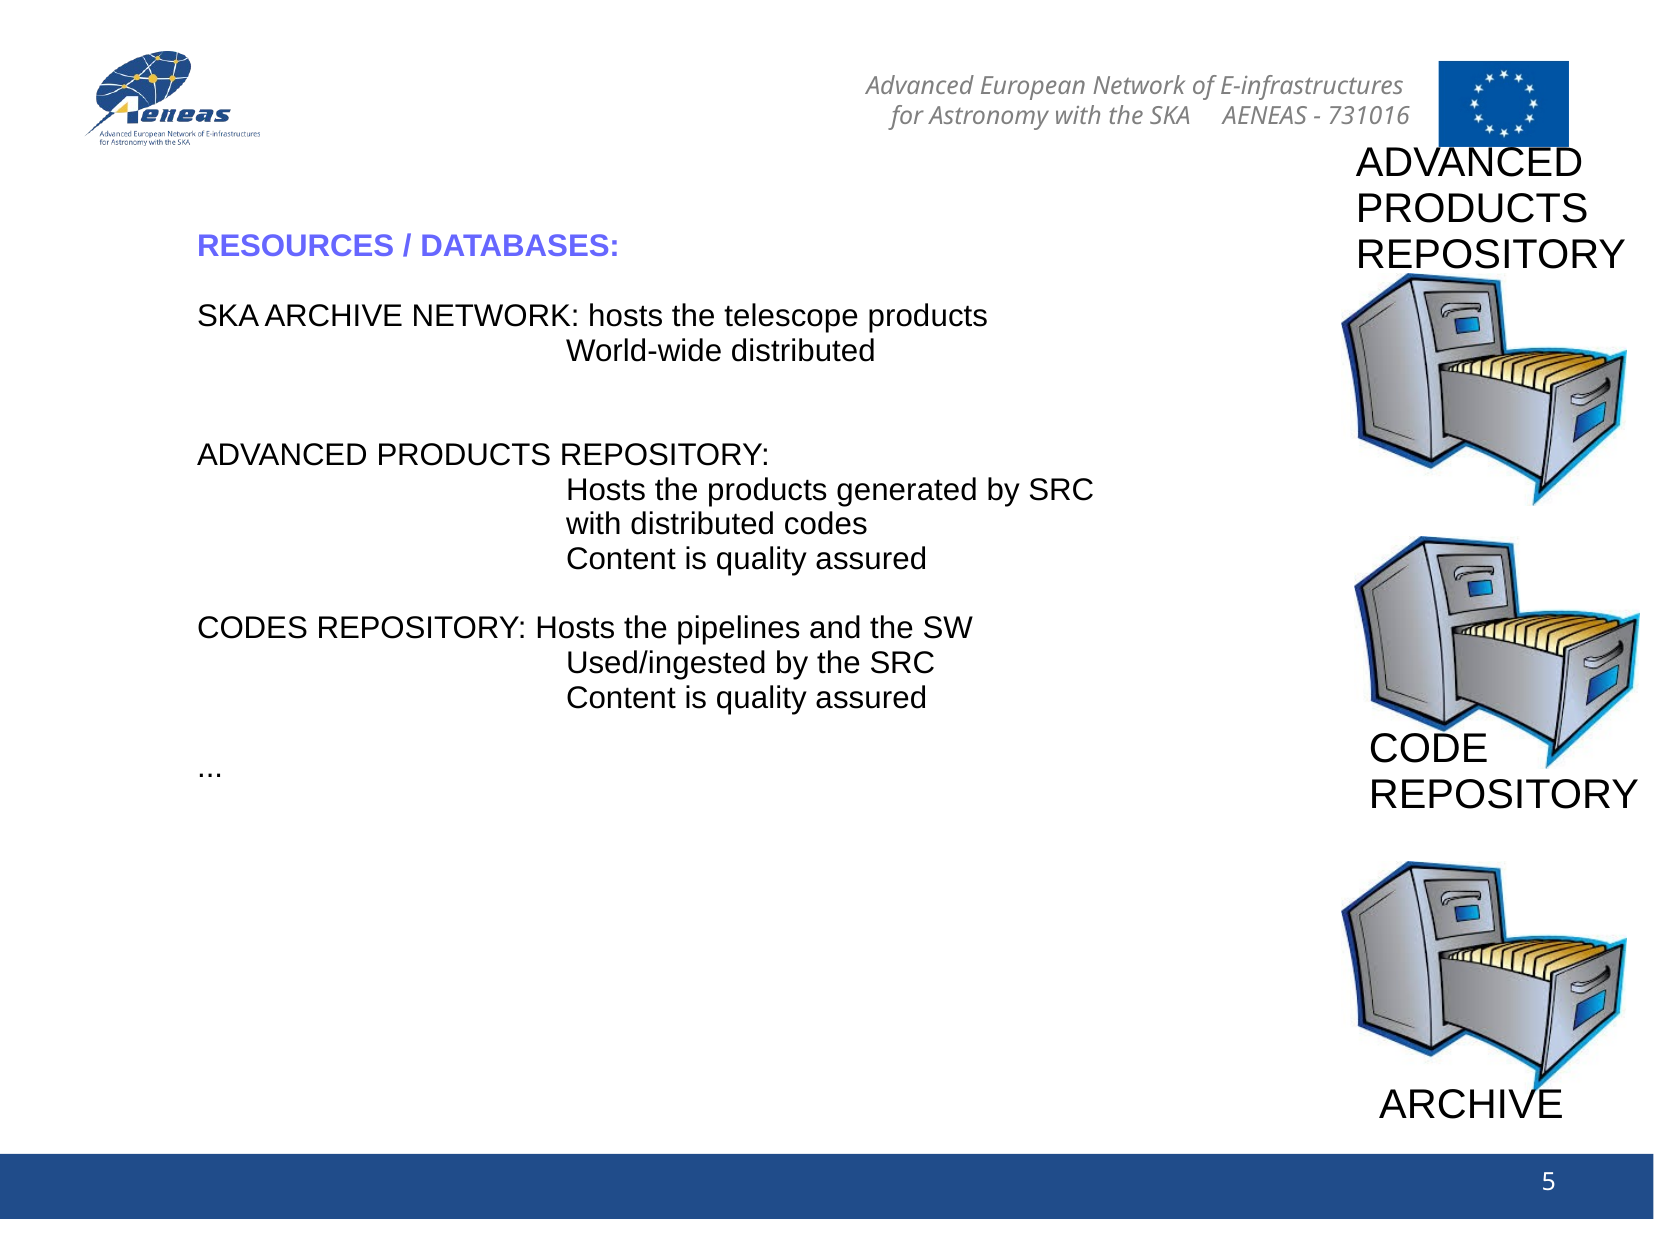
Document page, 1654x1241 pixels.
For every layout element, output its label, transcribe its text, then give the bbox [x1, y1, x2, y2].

text_box RESOURCES / DATABASES: SKA ARCHIVE NETWORK: hosts the telescope products World-wide distributed ADVANCED PRODUCTS REPOSITORY: Hosts the products generated by SRC with distributed codes Content is quality assured CODES REPOSITORY: Hosts the pipelines and the SW Used/ingested by the SRC Content is quality assured ... [182, 221, 1205, 889]
text_box ADVANCED PRODUCTS REPOSITORY [1341, 131, 1644, 287]
text_box ARCHIVE [1364, 1074, 1581, 1137]
picture [84, 51, 260, 146]
picture [1341, 861, 1627, 1094]
picture [1439, 62, 1569, 131]
picture [1341, 287, 1627, 506]
text_box CODE REPOSITORY [1354, 717, 1654, 827]
picture [1354, 536, 1640, 717]
